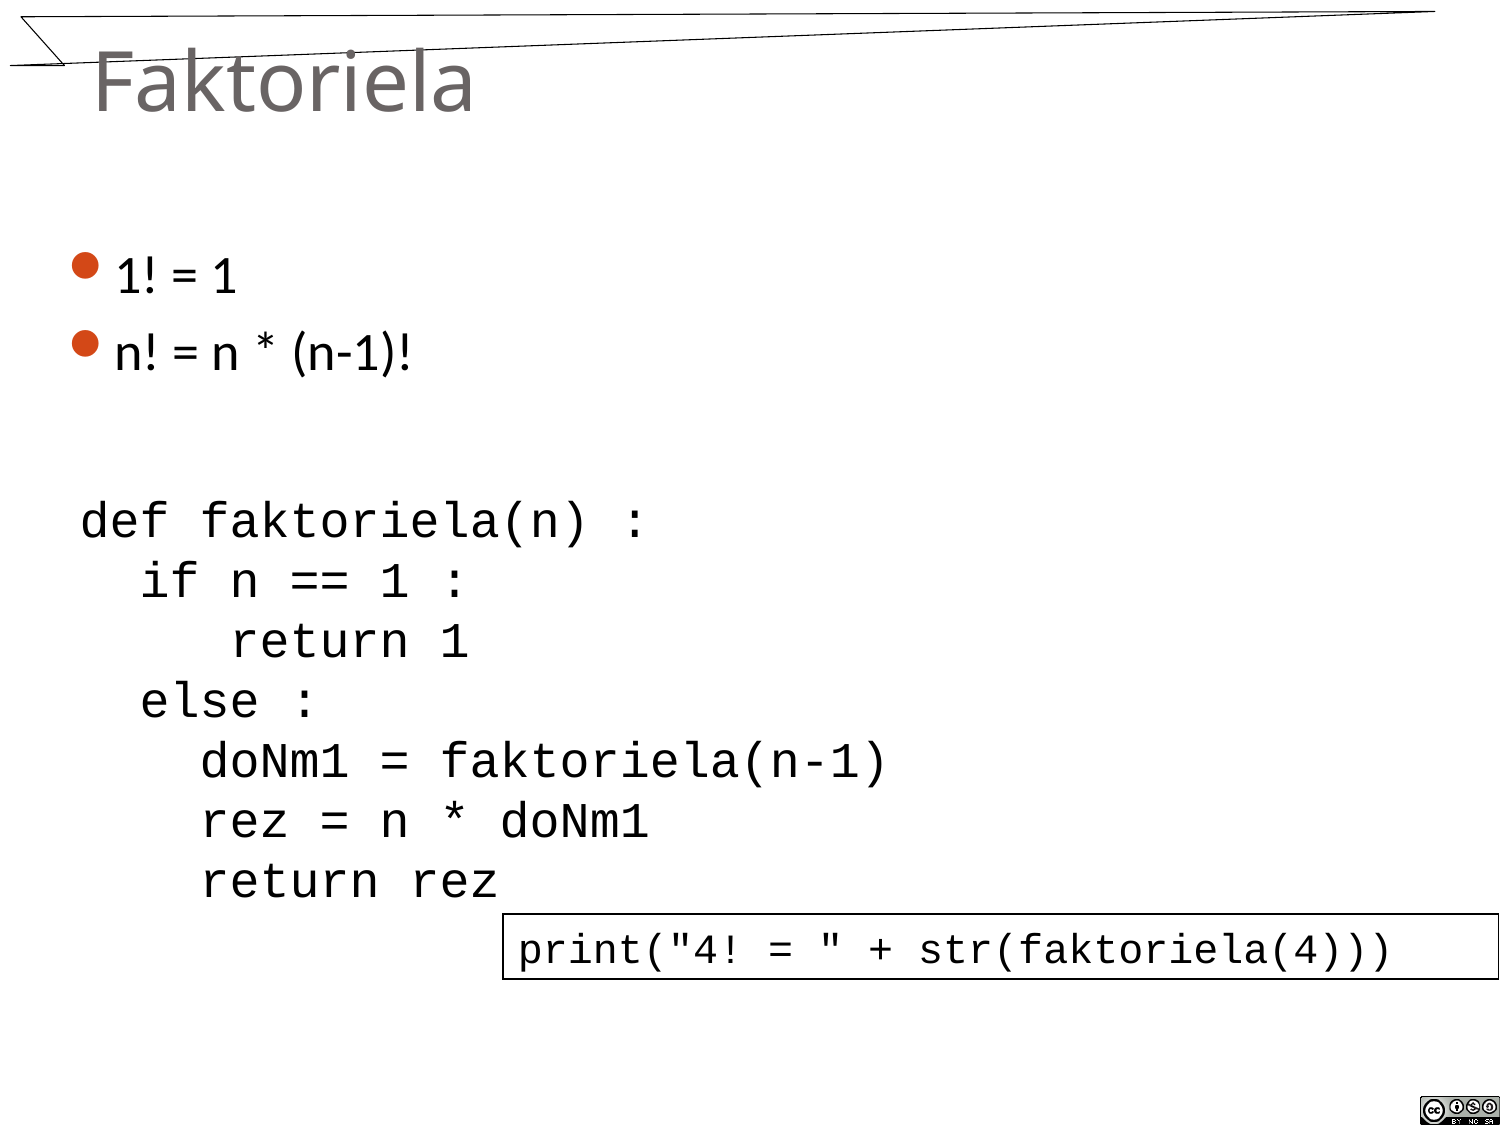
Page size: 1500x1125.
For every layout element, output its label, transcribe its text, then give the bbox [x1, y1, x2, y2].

title Faktoriela [76, 83, 1390, 144]
list 1! = 1 n! = n * (n-1)! [53, 231, 1329, 457]
text_box print("4! = " + str(faktoriela(4))) [503, 914, 1499, 979]
picture [1420, 1096, 1500, 1125]
text_box def faktoriela(n) : if n == 1 : return 1 else : doNm1 = faktoriela(n-1) rez = n * doNm1 return rez [64, 479, 1390, 1125]
